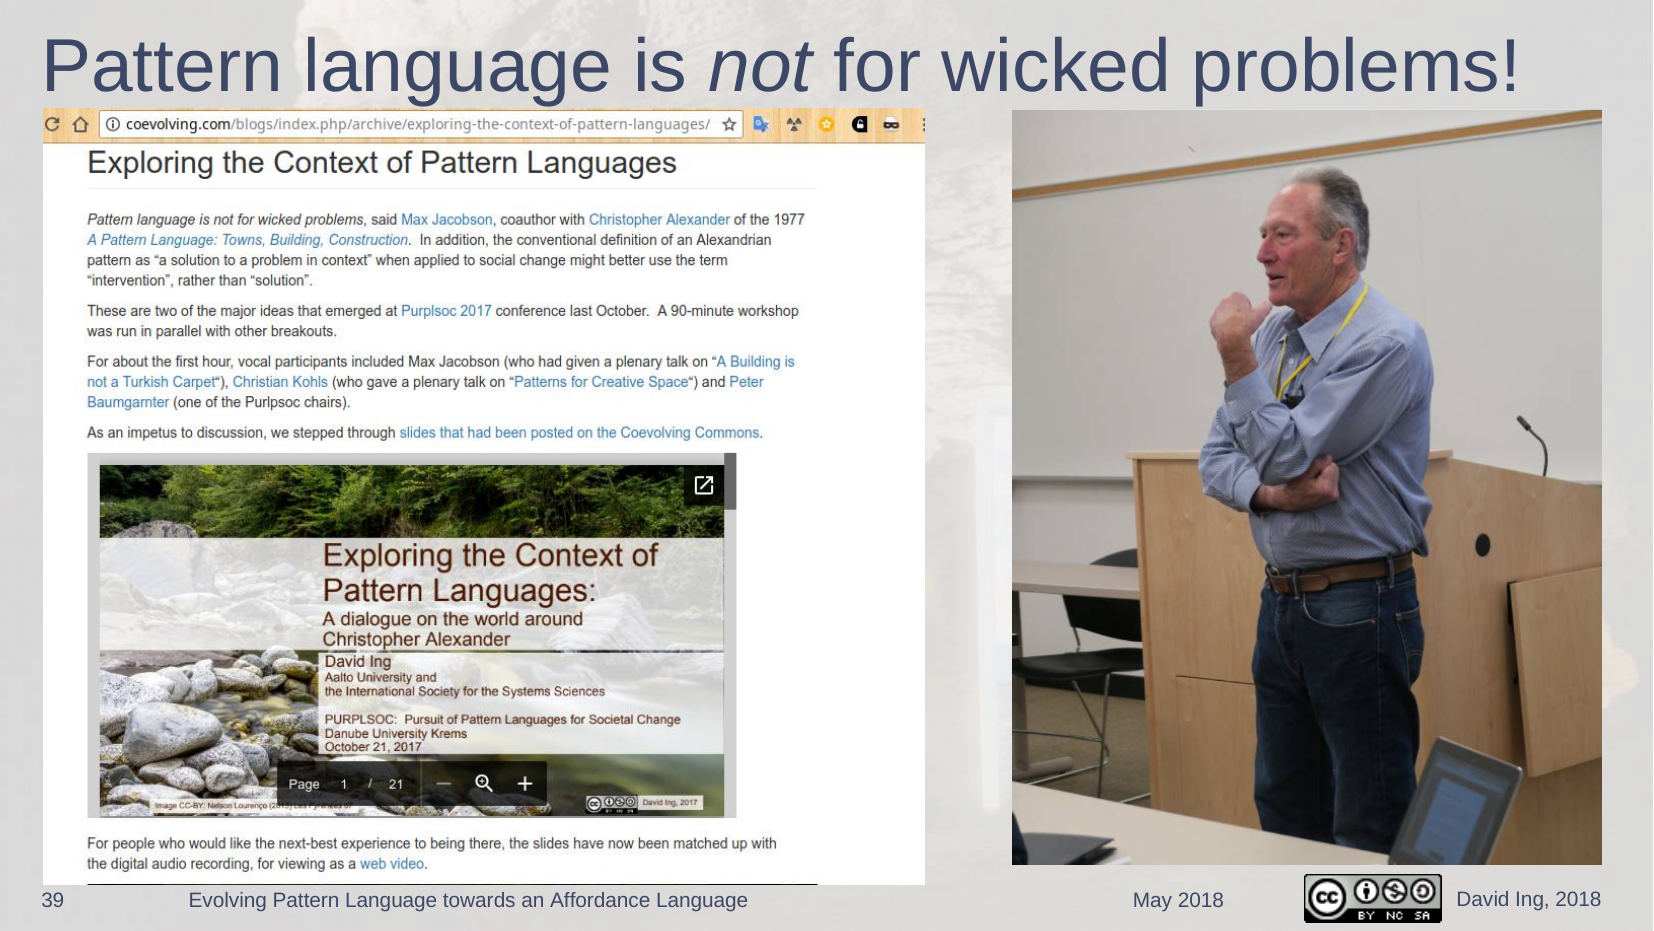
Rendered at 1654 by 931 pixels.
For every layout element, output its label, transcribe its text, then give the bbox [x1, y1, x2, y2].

picture [1011, 109, 1602, 865]
picture [43, 108, 925, 885]
text_box 1967 Pattern Manual [0, 0, 1653, 931]
picture [1304, 874, 1442, 923]
title Pattern language is not for wicked problems! [41, 30, 1613, 126]
